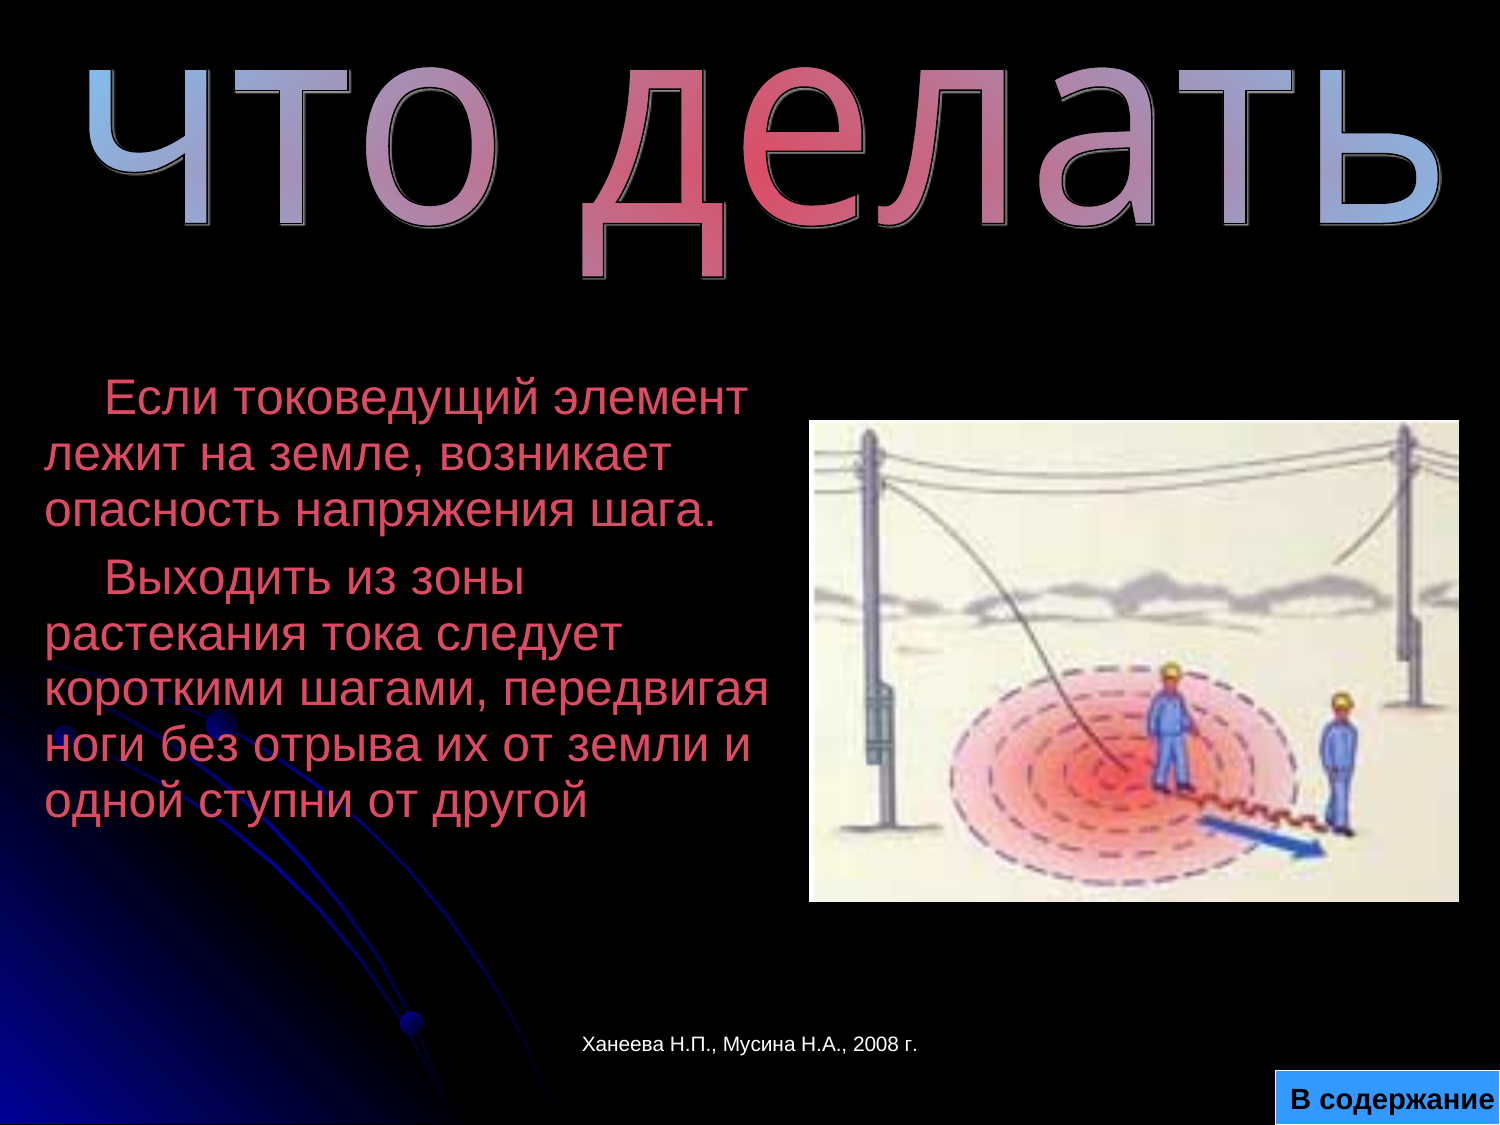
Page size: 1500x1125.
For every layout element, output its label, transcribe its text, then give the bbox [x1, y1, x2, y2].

text_box что делать [365, 66, 495, 227]
text_box что делать [234, 69, 349, 224]
picture [809, 420, 1459, 902]
list Если токоведущий элемент лежит на земле, возникает опасность напряжения шага. Выходить из зоны растекания тока следует короткими шагами, передвигая ноги без отрыва их от земли и одной ступни от другой [29, 361, 786, 940]
text_box что делать [581, 69, 724, 278]
text_box В содержание [1275, 1070, 1500, 1125]
text_box что делать [877, 69, 1005, 226]
text_box что делать [742, 66, 863, 227]
text_box что делать [88, 69, 208, 224]
text_box что делать [1319, 69, 1439, 224]
text_box что делать [1038, 66, 1152, 227]
text_box что делать [1178, 69, 1292, 224]
